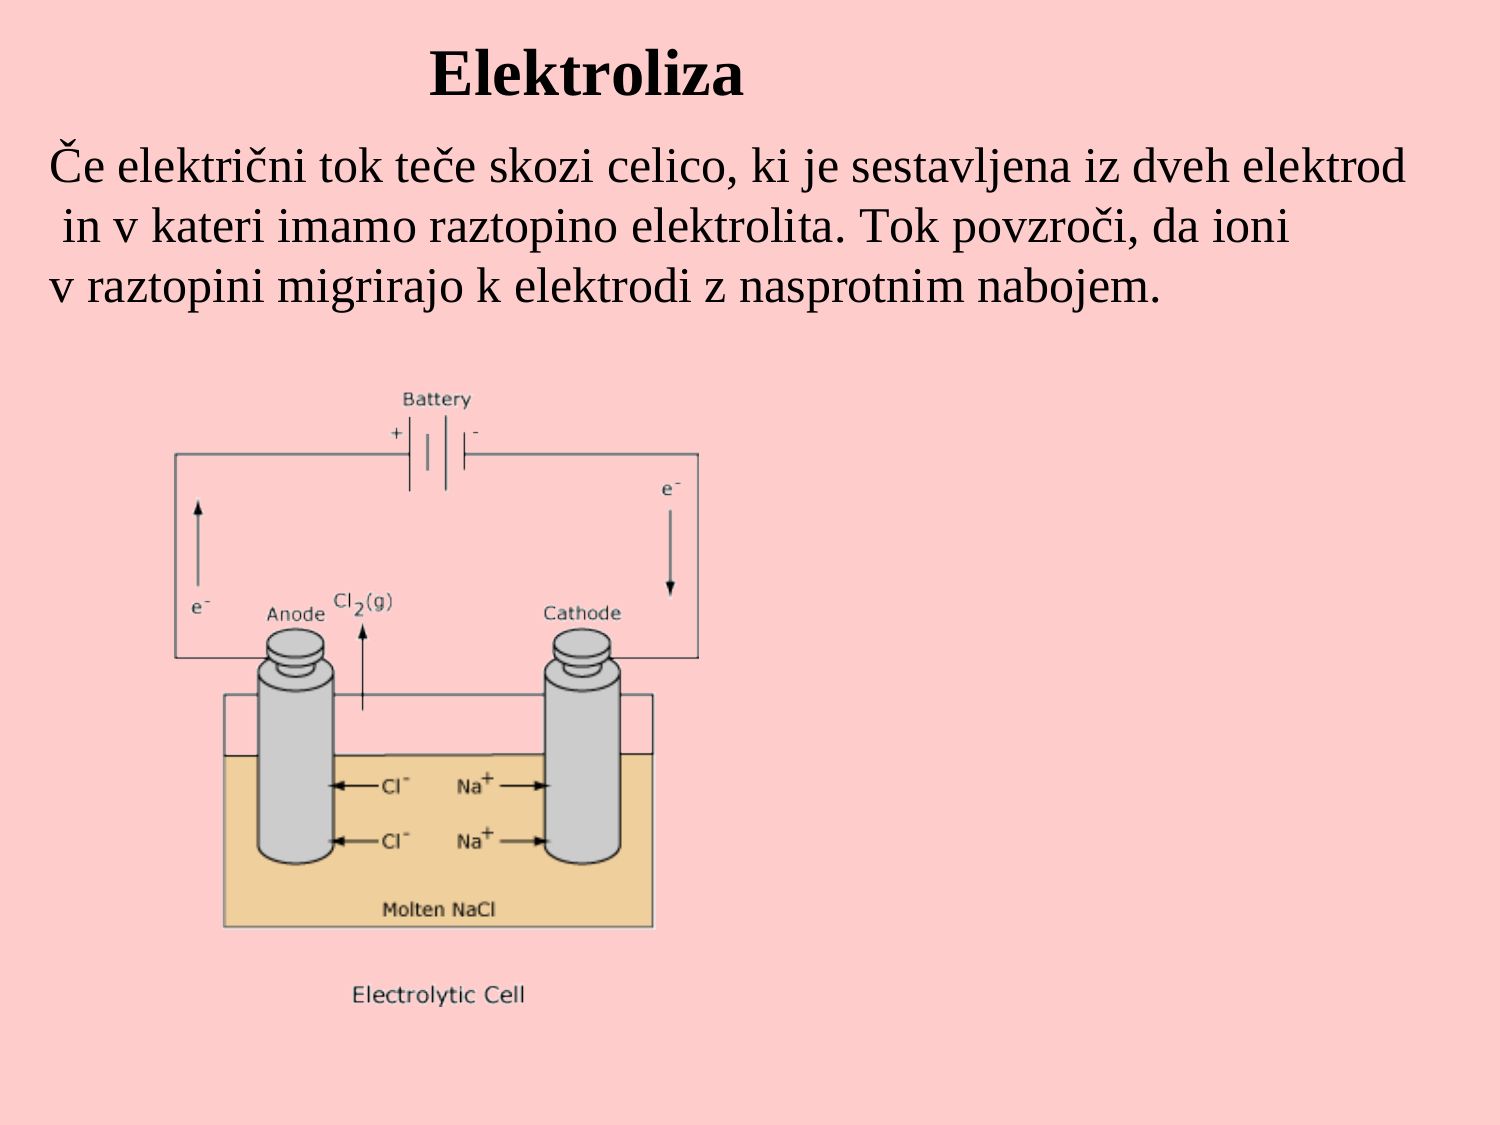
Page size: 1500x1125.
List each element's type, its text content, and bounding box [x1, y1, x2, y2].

picture [174, 387, 699, 1007]
title Elektroliza [99, 0, 1075, 124]
text_box Če električni tok teče skozi celico, ki je sestavljena iz dveh elektrod in v kateri imamo raztopino elektrolita. Tok povzroči, da ioni v raztopini migrirajo k elektrodi z nasprotnim nabojem. [34, 124, 1423, 321]
